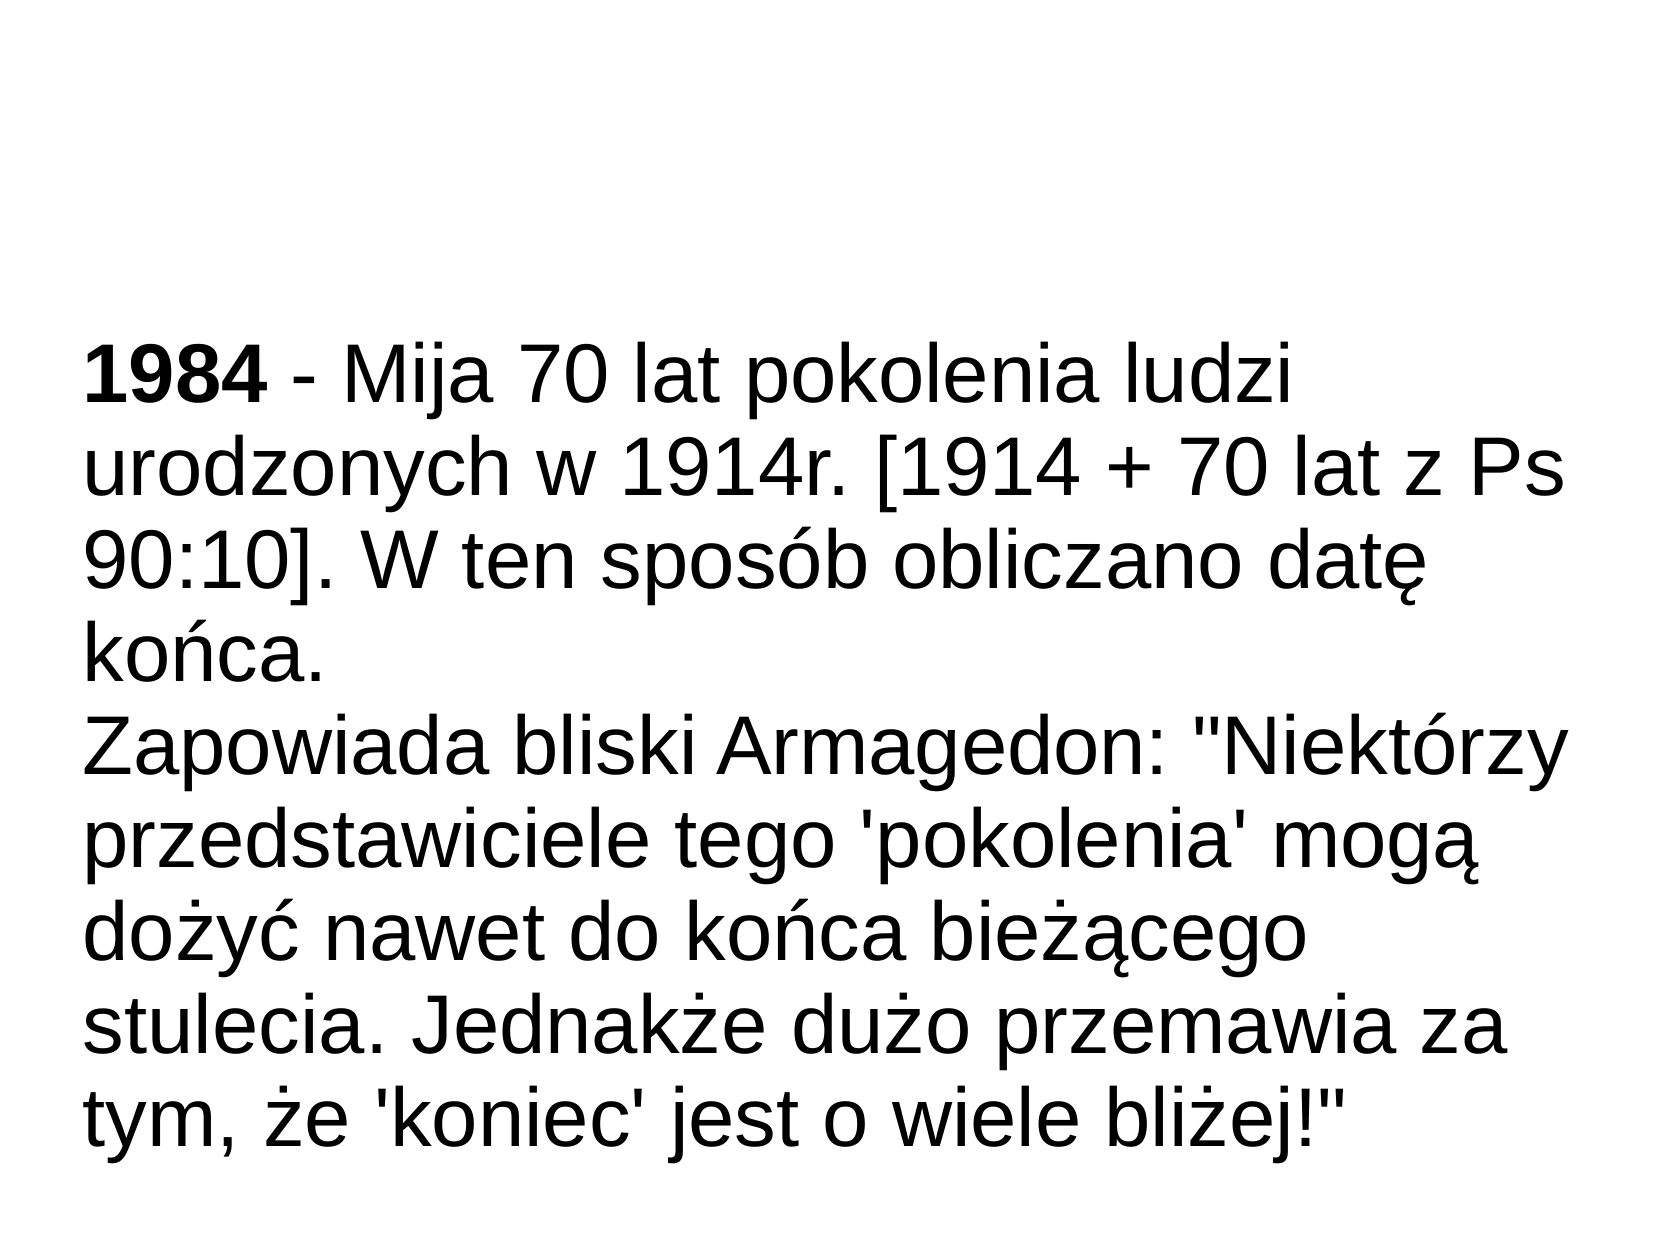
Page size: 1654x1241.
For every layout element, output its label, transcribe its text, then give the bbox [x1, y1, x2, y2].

subtitle 1984 - Mija 70 lat pokolenia ludzi urodzonych w 1914r. [1914 + 70 lat z Ps 90:10]. W ten sposób obliczano datę końca. Zapowiada bliski Armagedon: "Niektórzy przedstawiciele tego 'pokolenia' mogą dożyć nawet do końca bieżącego stulecia. Jednakże dużo przemawia za tym, że 'koniec' jest o wiele bliżej!" [82, 234, 1571, 1165]
